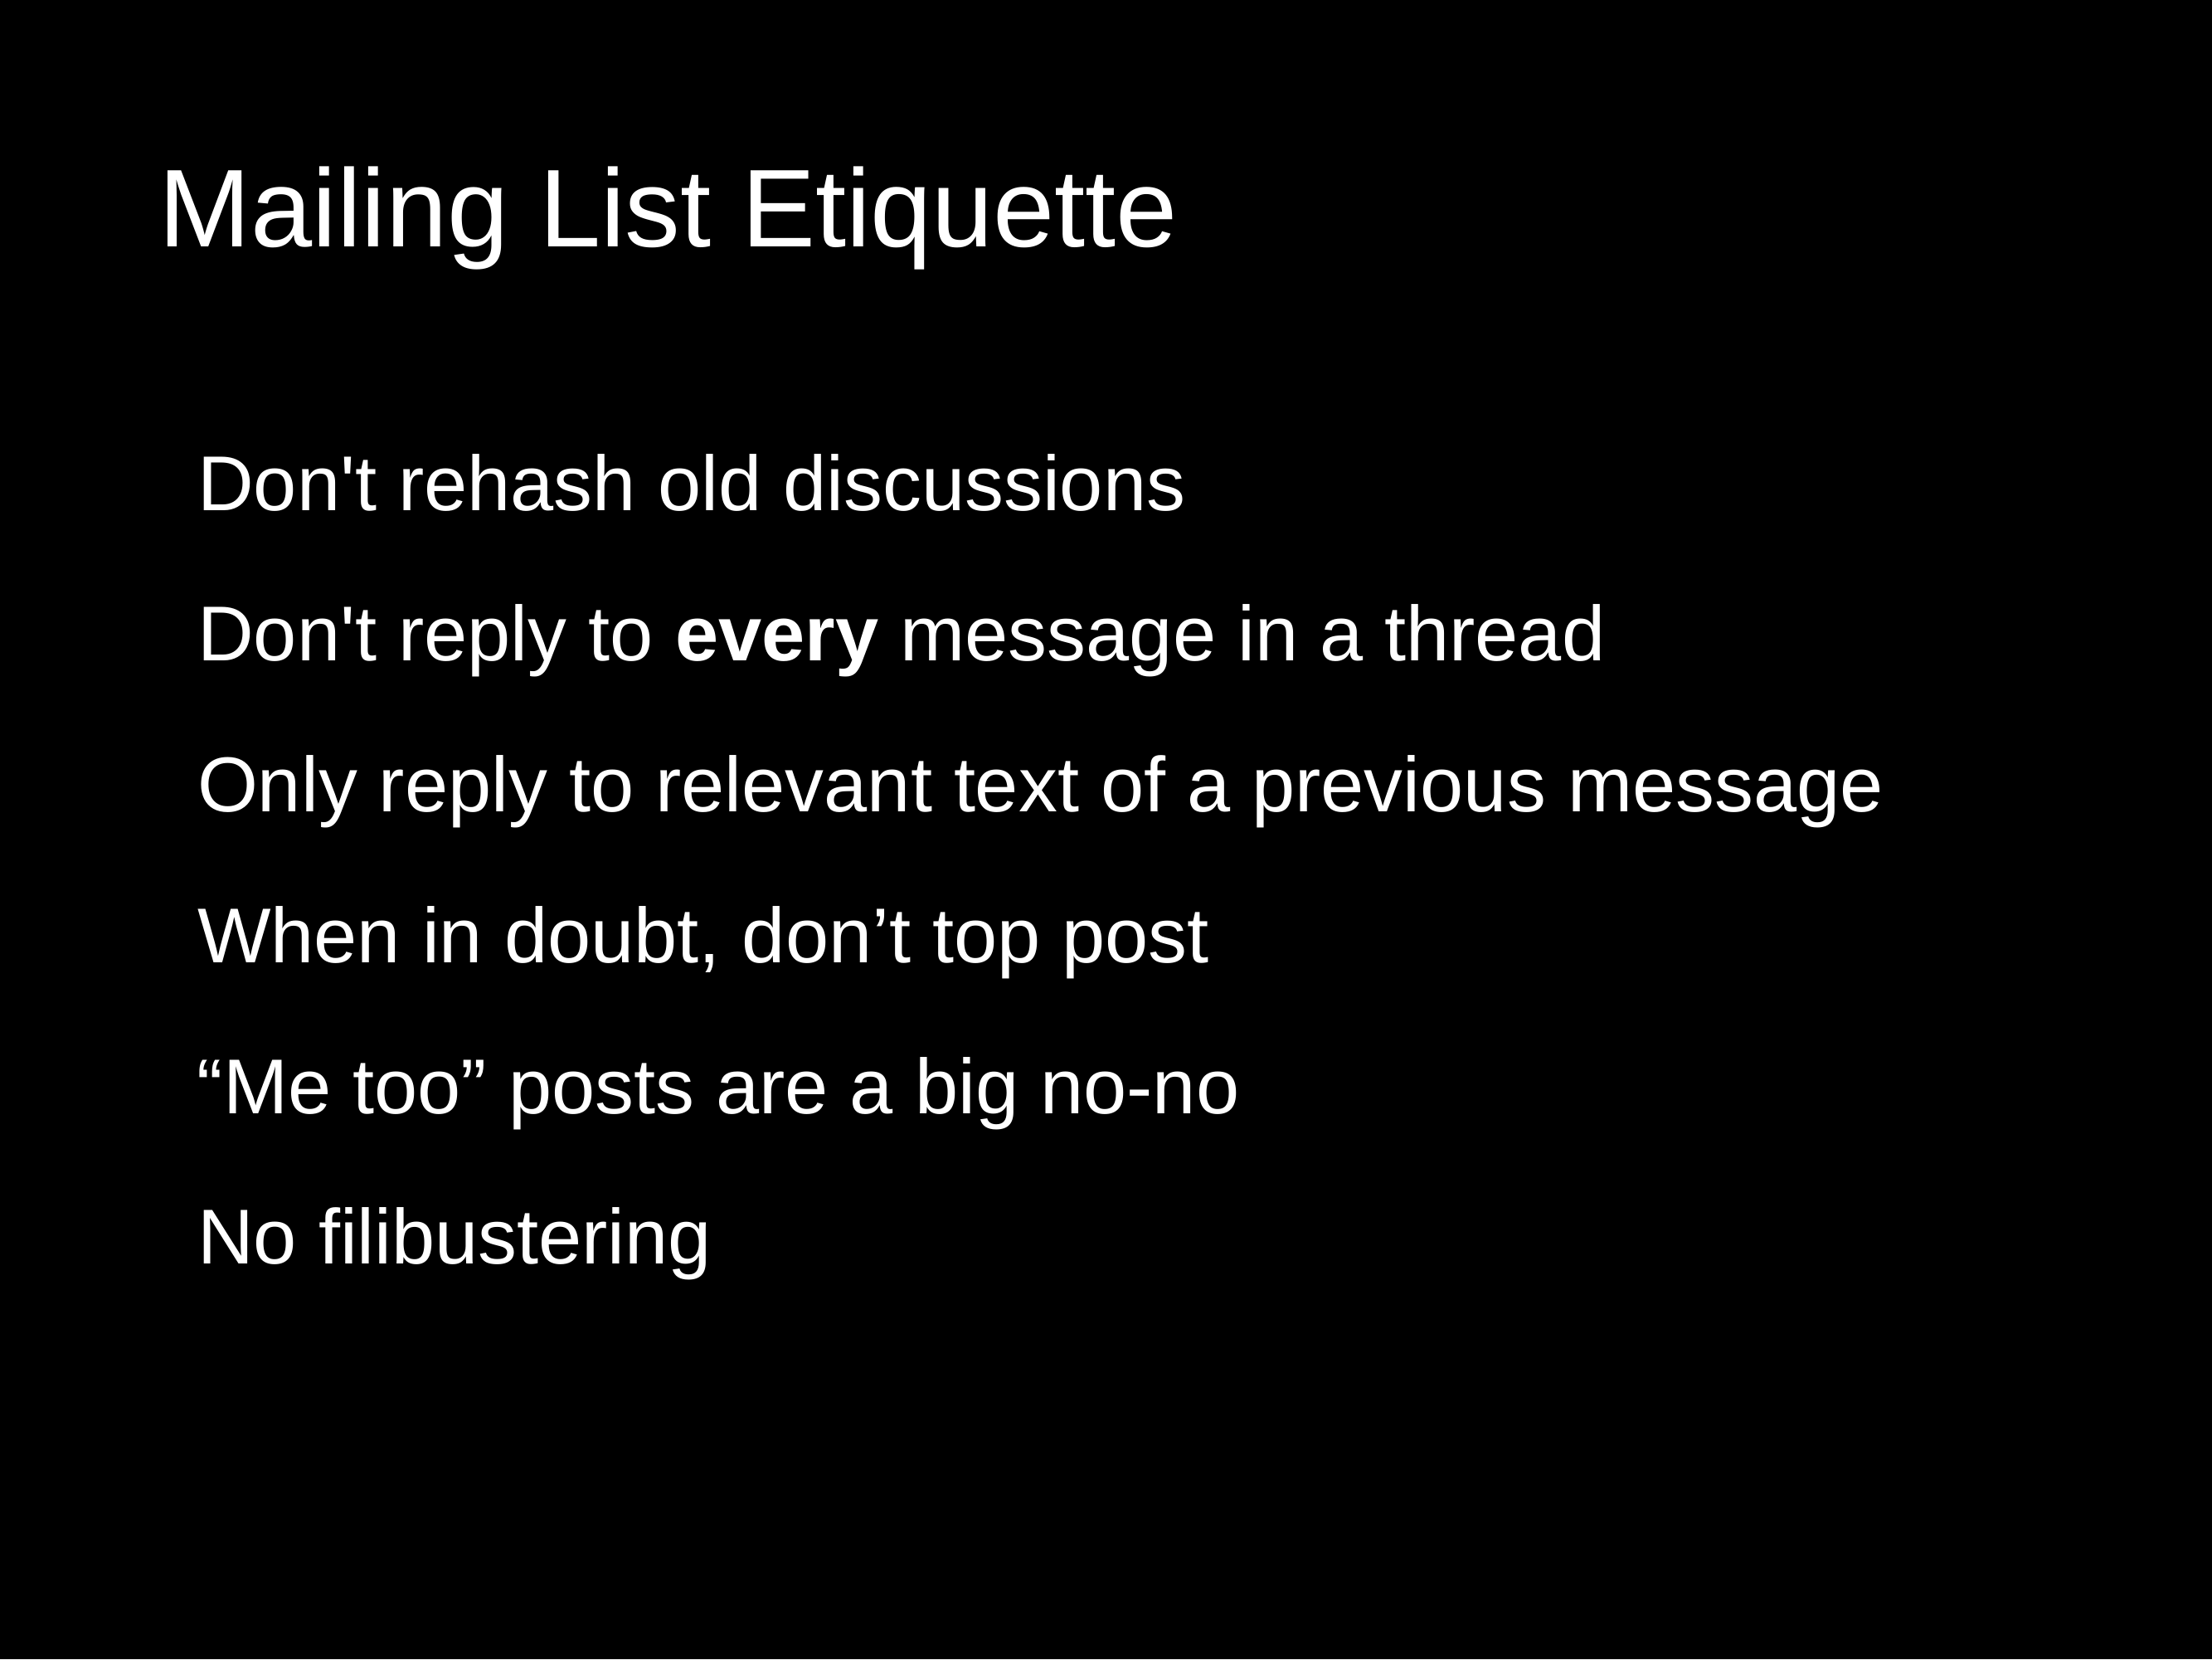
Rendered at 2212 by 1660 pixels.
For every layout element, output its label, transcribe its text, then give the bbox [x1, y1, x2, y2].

list Don't rehash old discussions Don't reply to every message in a thread Only reply to relevant text of a previous message When in doubt, don’t top post “Me too” posts are a big no-no No filibustering [152, 389, 2059, 1410]
title Mailing List Etiquette [152, 79, 2059, 343]
